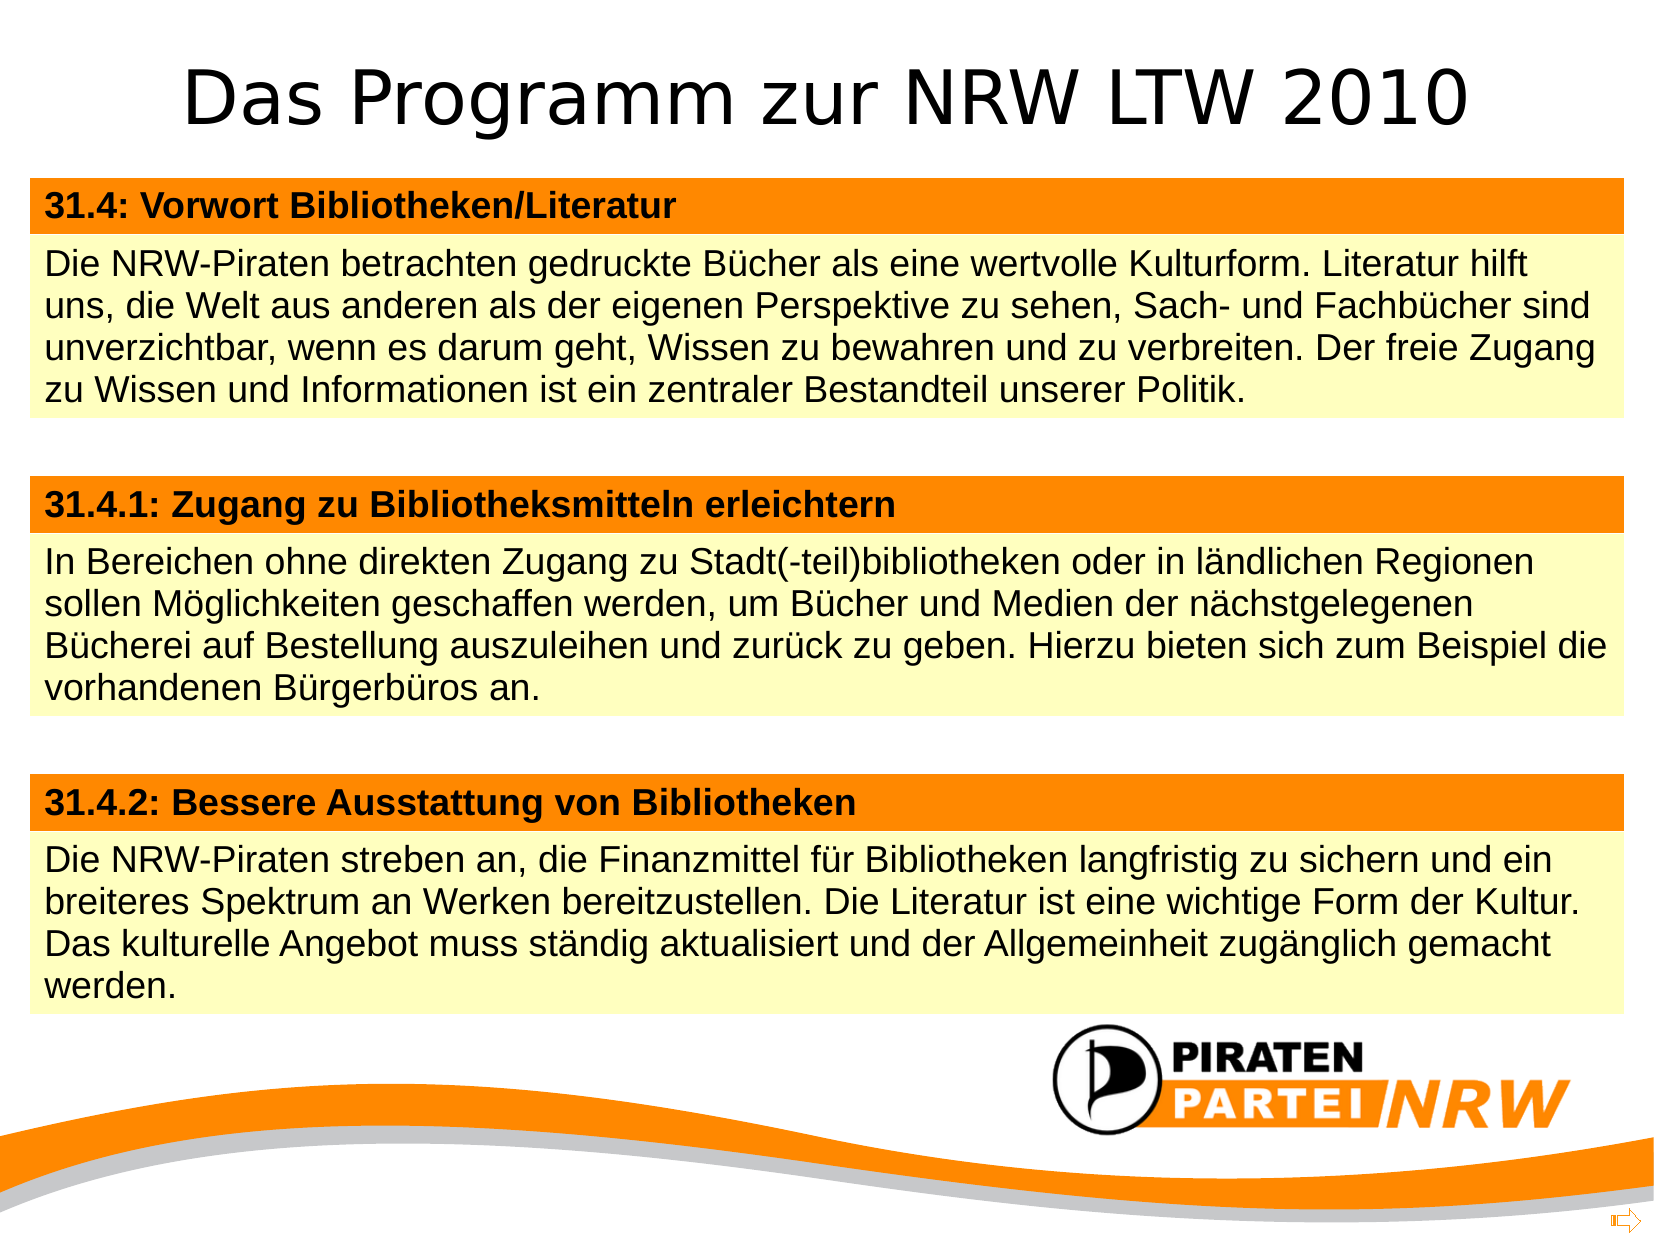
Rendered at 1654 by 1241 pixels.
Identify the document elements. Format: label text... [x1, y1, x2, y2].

title Das Programm zur NRW LTW 2010 [82, 54, 1571, 143]
table_cell 31.4.1: Zugang zu Bibliotheksmitteln erleichtern [30, 476, 1624, 533]
table_cell [30, 419, 1624, 475]
table_cell Die NRW-Piraten streben an, die Finanzmittel für Bibliotheken langfristig zu sichern und ein breiteres Spektrum an Werken bereitzustellen. Die Literatur ist eine wichtige Form der Kultur. Das kulturelle Angebot muss ständig aktualisiert und der Allgemeinheit zugänglich gemacht werden. [30, 832, 1624, 1014]
table_cell In Bereichen ohne direkten Zugang zu Stadt(-teil)bibliotheken oder in ländlichen Regionen sollen Möglichkeiten geschaffen werden, um Bücher und Medien der nächstgelegenen Bücherei auf Bestellung auszuleihen und zurück zu geben. Hierzu bieten sich zum Beispiel die vorhandenen Bürgerbüros an. [30, 534, 1624, 716]
table_cell 31.4.2: Bessere Ausstattung von Bibliotheken [30, 774, 1624, 831]
table_cell Die NRW-Piraten betrachten gedruckte Bücher als eine wertvolle Kulturform. Literatur hilft uns, die Welt aus anderen als der eigenen Perspektive zu sehen, Sach- und Fachbücher sind unverzichtbar, wenn es darum geht, Wissen zu bewahren und zu verbreiten. Der freie Zugang zu Wissen und Informationen ist ein zentraler Bestandteil unserer Politik. [30, 235, 1624, 418]
table_cell [30, 717, 1624, 773]
table_header 31.4: Vorwort Bibliotheken/Literatur [30, 178, 1624, 234]
picture [1045, 1021, 1579, 1140]
